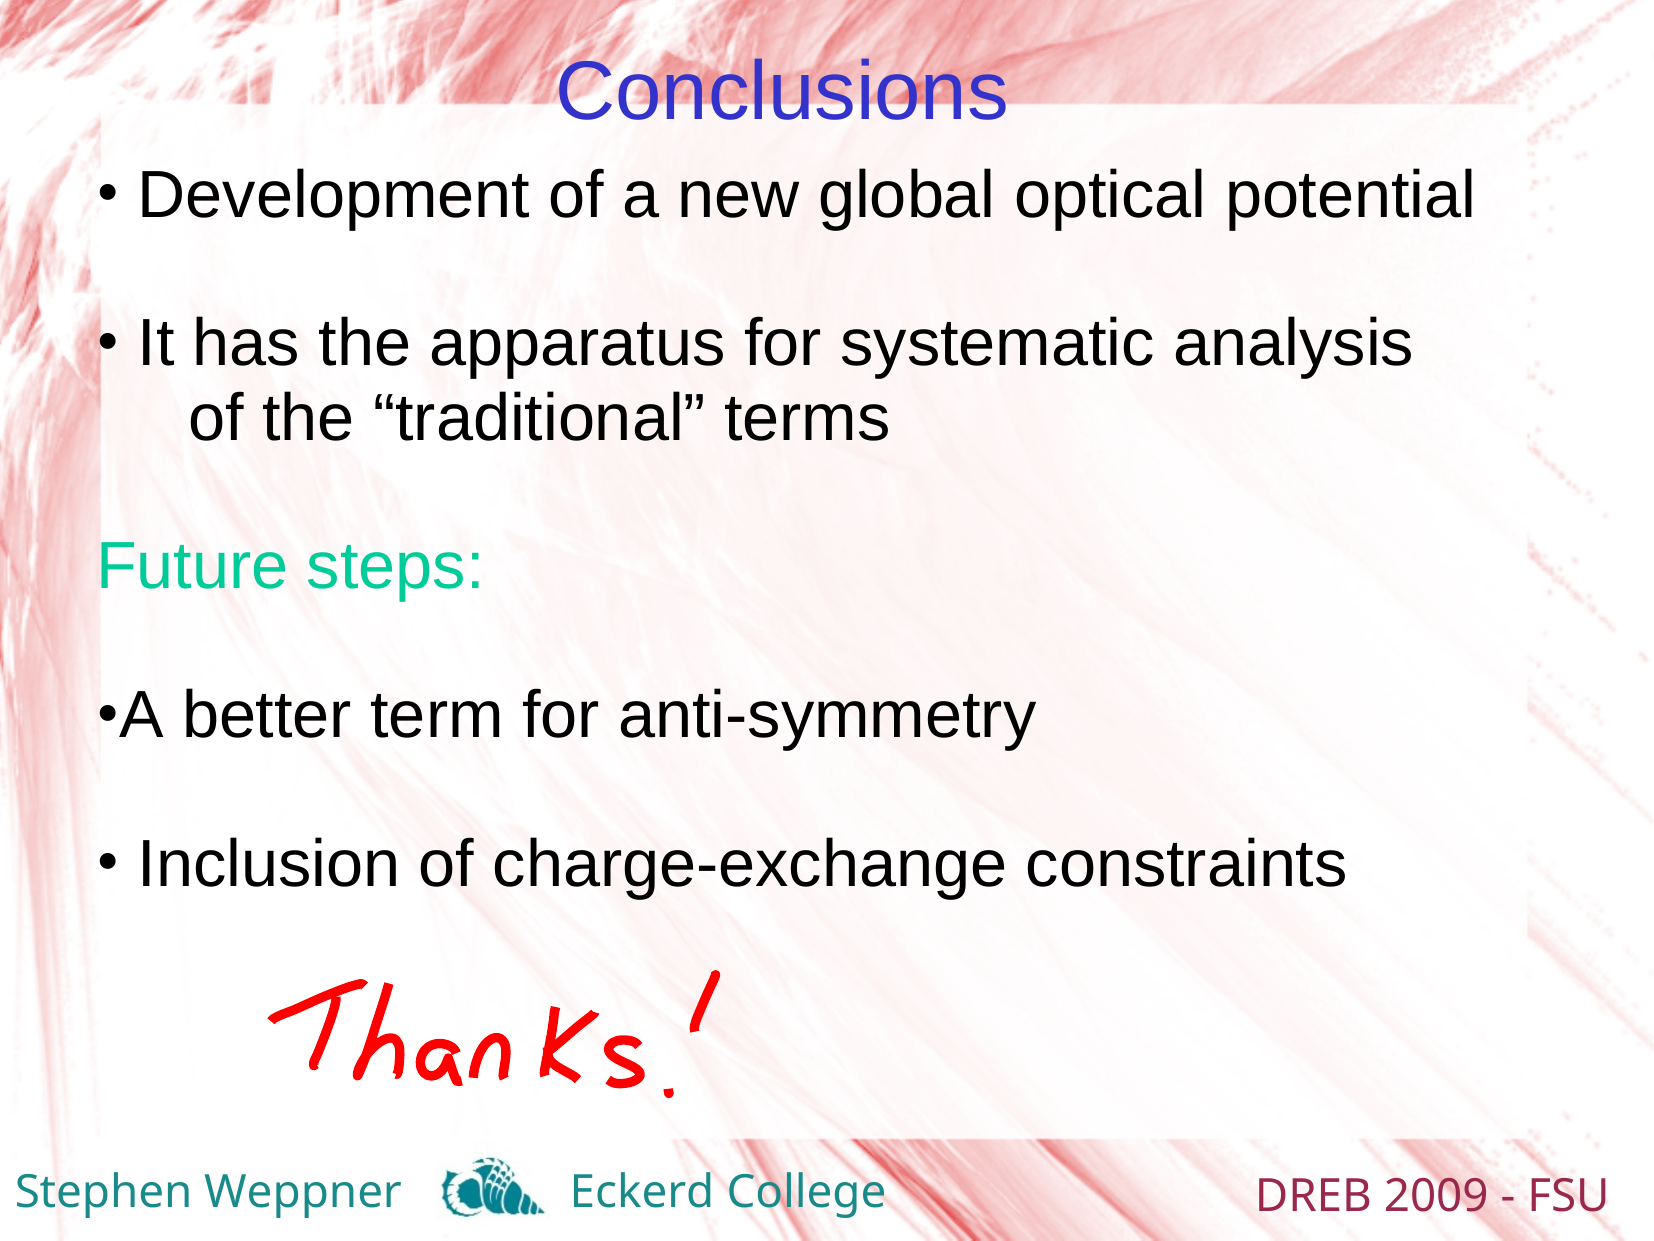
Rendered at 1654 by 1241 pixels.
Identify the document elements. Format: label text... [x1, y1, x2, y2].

text_box Development of a new global optical potential It has the apparatus for systematic analysis of the “traditional” terms Future steps: A better term for anti-symmetry Inclusion of charge-exchange constraints [81, 149, 1493, 909]
picture [0, 0, 1654, 1241]
text_box DREB 2009 - FSU [1240, 1151, 1644, 1228]
text_box Stephen Weppner Eckerd College [0, 1147, 889, 1225]
text_box Conclusions [540, 37, 1025, 146]
